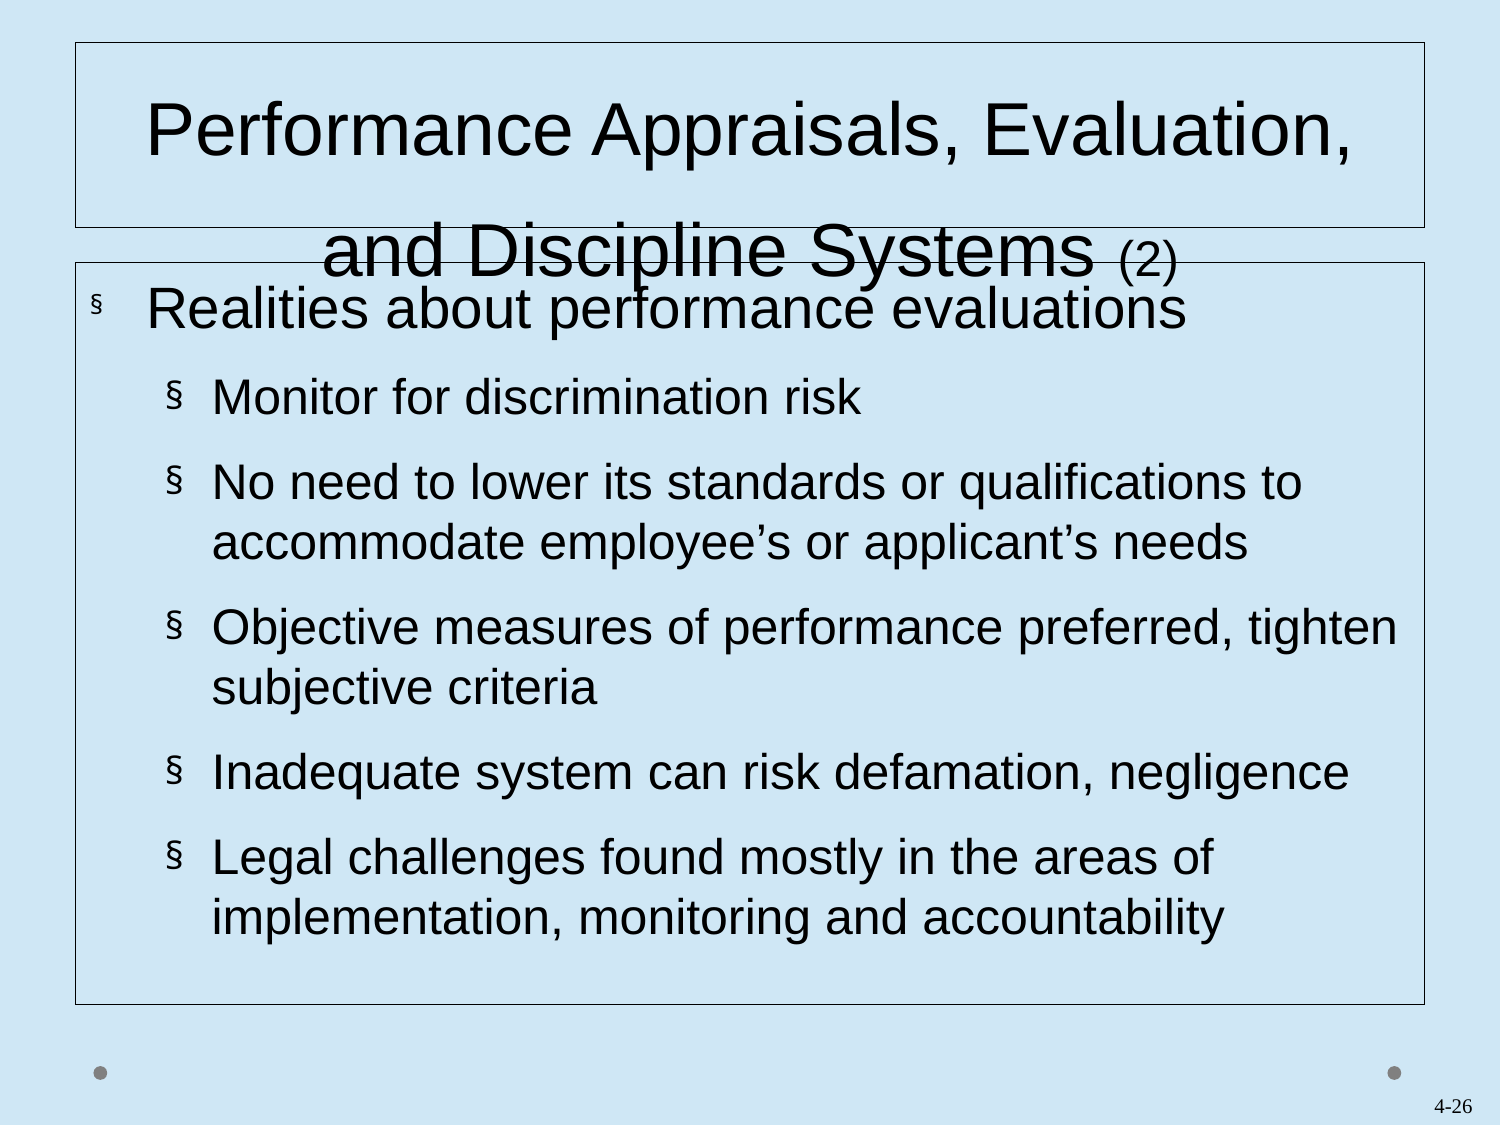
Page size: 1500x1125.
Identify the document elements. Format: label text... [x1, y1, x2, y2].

list Realities about performance evaluations Monitor for discrimination risk No need to lower its standards or qualifications to accommodate employee’s or applicant’s needs Objective measures of performance preferred, tighten subjective criteria Inadequate system can risk defamation, negligence Legal challenges found mostly in the areas of implementation, monitoring and accountability [75, 262, 1425, 1005]
title Performance Appraisals, Evaluation, and Discipline Systems (2) [75, 42, 1425, 228]
